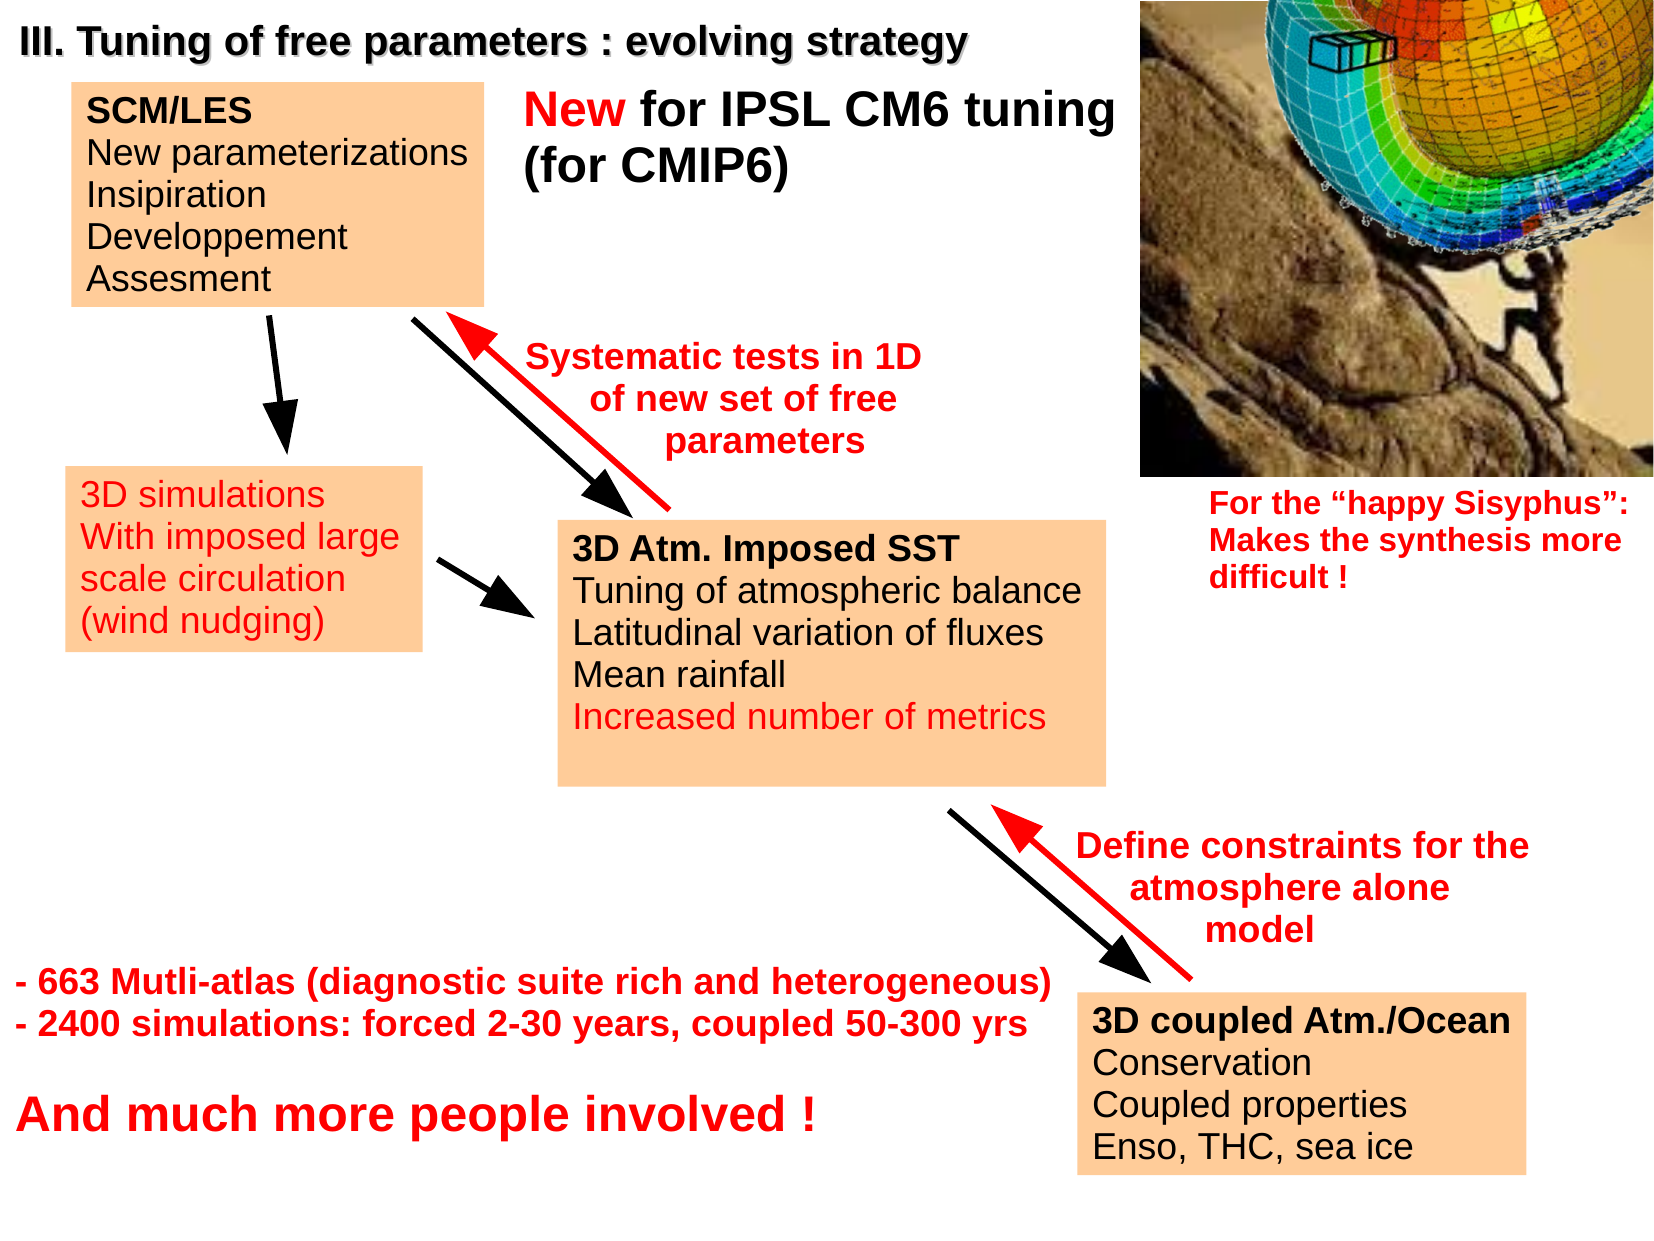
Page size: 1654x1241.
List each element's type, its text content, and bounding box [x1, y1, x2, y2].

text_box Define constraints for the atmosphere alone model [1039, 817, 1595, 978]
text_box 3D Atm. Imposed SST Tuning of atmospheric balance Latitudinal variation of fluxes Mean rainfall Increased number of metrics [557, 519, 1107, 787]
text_box For the “happy Sisyphus”: Makes the synthesis more difficult ! [1194, 476, 1654, 637]
text_box SCM/LES New parameterizations Insipiration Developpement Assesment [71, 82, 485, 307]
picture [1140, 0, 1654, 477]
text_box - 663 Mutli-atlas (diagnostic suite rich and heterogeneous) - 2400 simulations: forced 2-30 years, coupled 50-300 yrs And much more people involved ! [0, 952, 1078, 1183]
text_box III. Tuning of free parameters : evolving strategy [4, 10, 1507, 72]
text_box Systematic tests in 1D of new set of free parameters [499, 328, 965, 489]
text_box 3D simulations With imposed large scale circulation (wind nudging) [65, 466, 423, 653]
text_box 3D coupled Atm./Ocean Conservation Coupled properties Enso, THC, sea ice [1078, 992, 1527, 1176]
text_box New for IPSL CM6 tuning (for CMIP6) [508, 73, 1132, 202]
